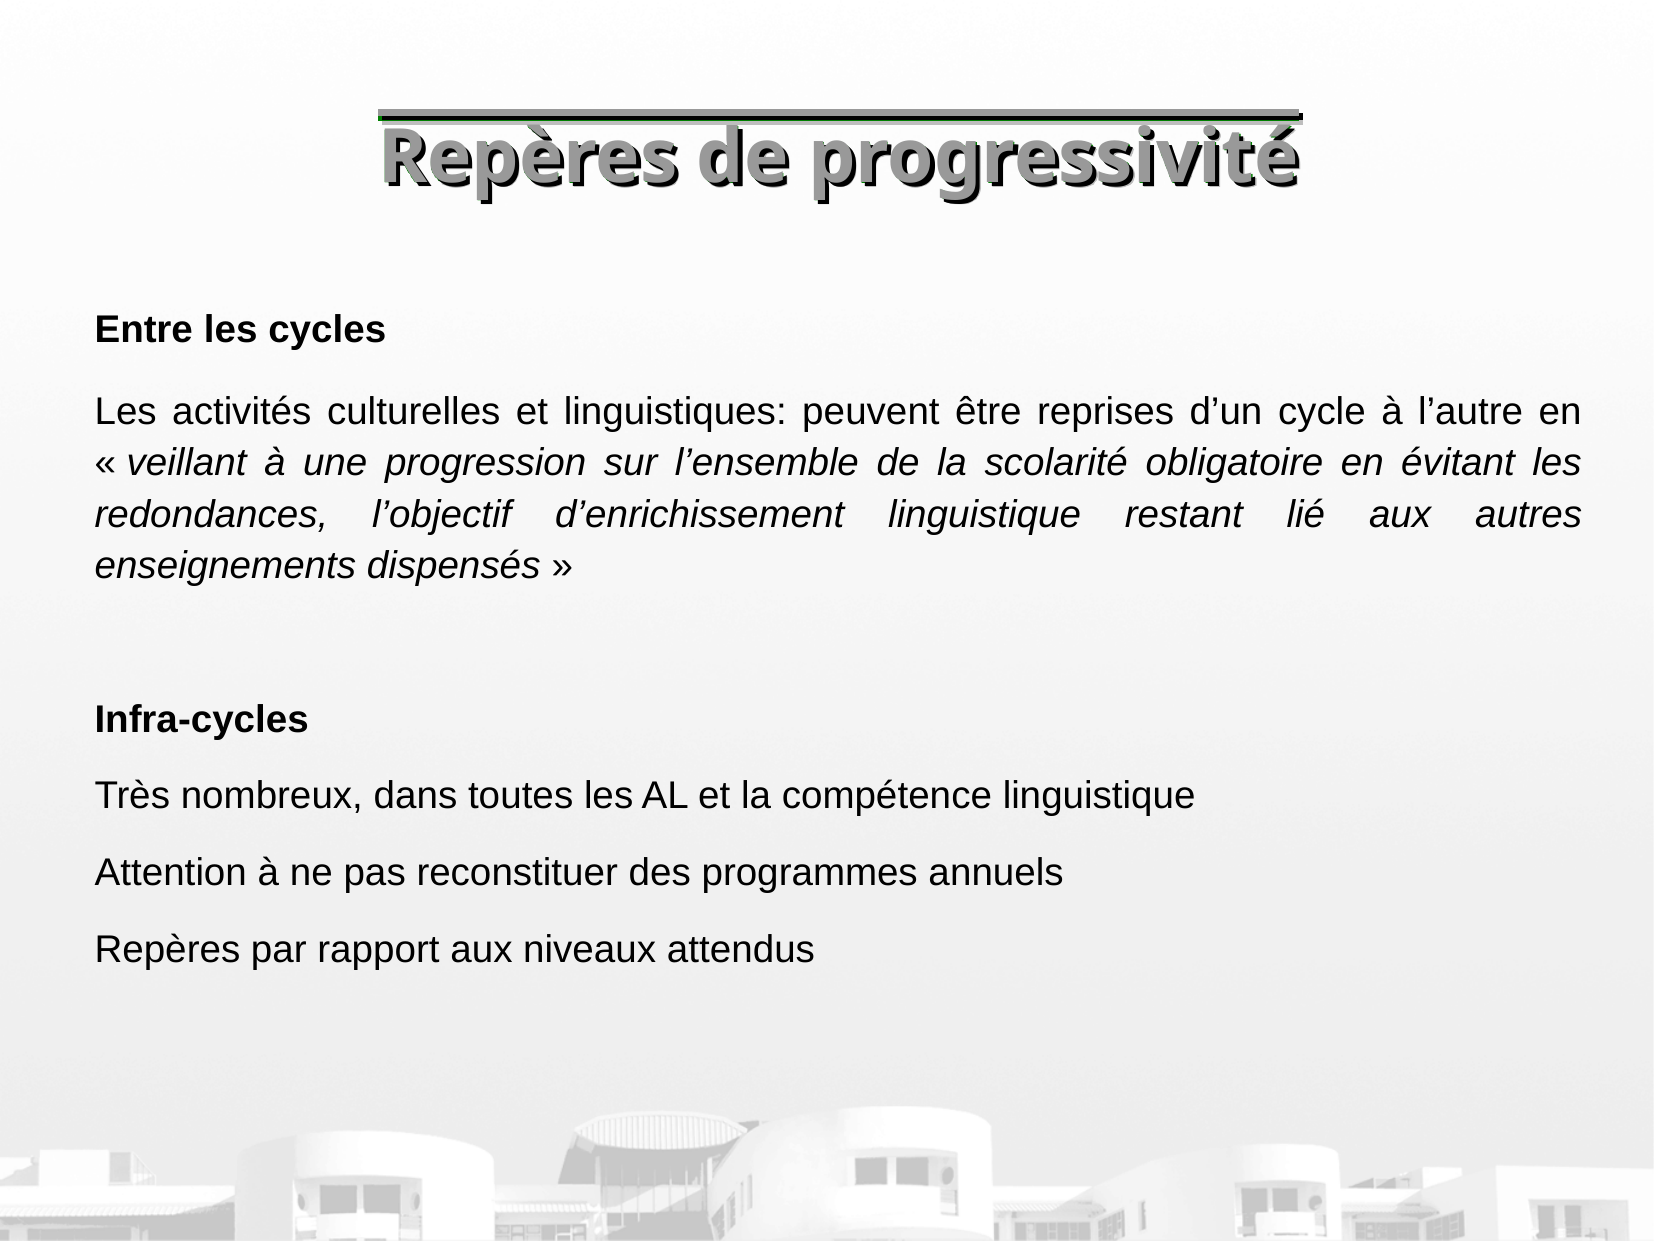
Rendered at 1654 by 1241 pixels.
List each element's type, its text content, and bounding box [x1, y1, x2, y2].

picture [0, 0, 1654, 1241]
list Entre les cycles Les activités culturelles et linguistiques: peuvent être reprises d’un cycle à l’autre en « veillant à une progression sur l’ensemble de la scolarité obligatoire en évitant les redondances, l’objectif d’enrichissement linguistique restant lié aux autres enseignements dispensés » Infra-cycles Très nombreux, dans toutes les AL et la compétence linguistique Attention à ne pas reconstituer des programmes annuels Repères par rapport aux niveaux attendus [94, 308, 1583, 1028]
title Repères de progressivité [94, 47, 1583, 260]
